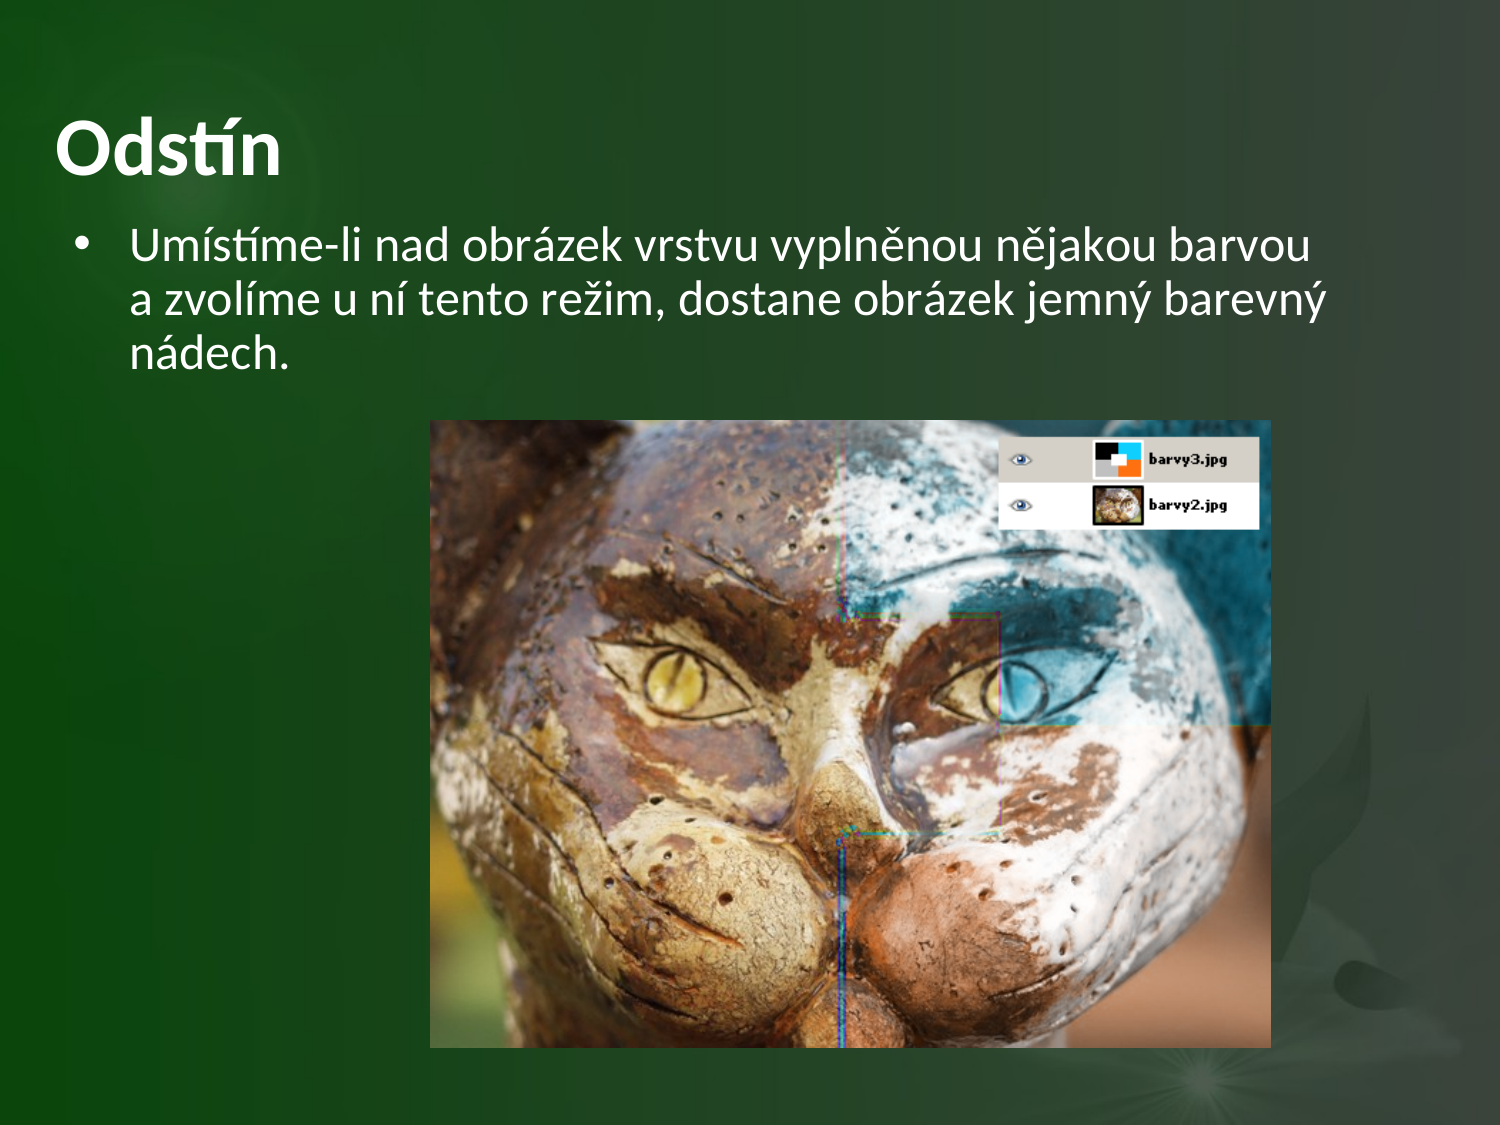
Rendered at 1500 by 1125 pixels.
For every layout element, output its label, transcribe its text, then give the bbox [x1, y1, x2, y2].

picture [0, 0, 1500, 1125]
text_box Umístíme-li nad obrázek vrstvu vyplněnou nějakou barvou a zvolíme u ní tento režim, dostane obrázek jemný barevný nádech. [58, 210, 1454, 446]
text_box Odstín [41, 66, 1378, 219]
